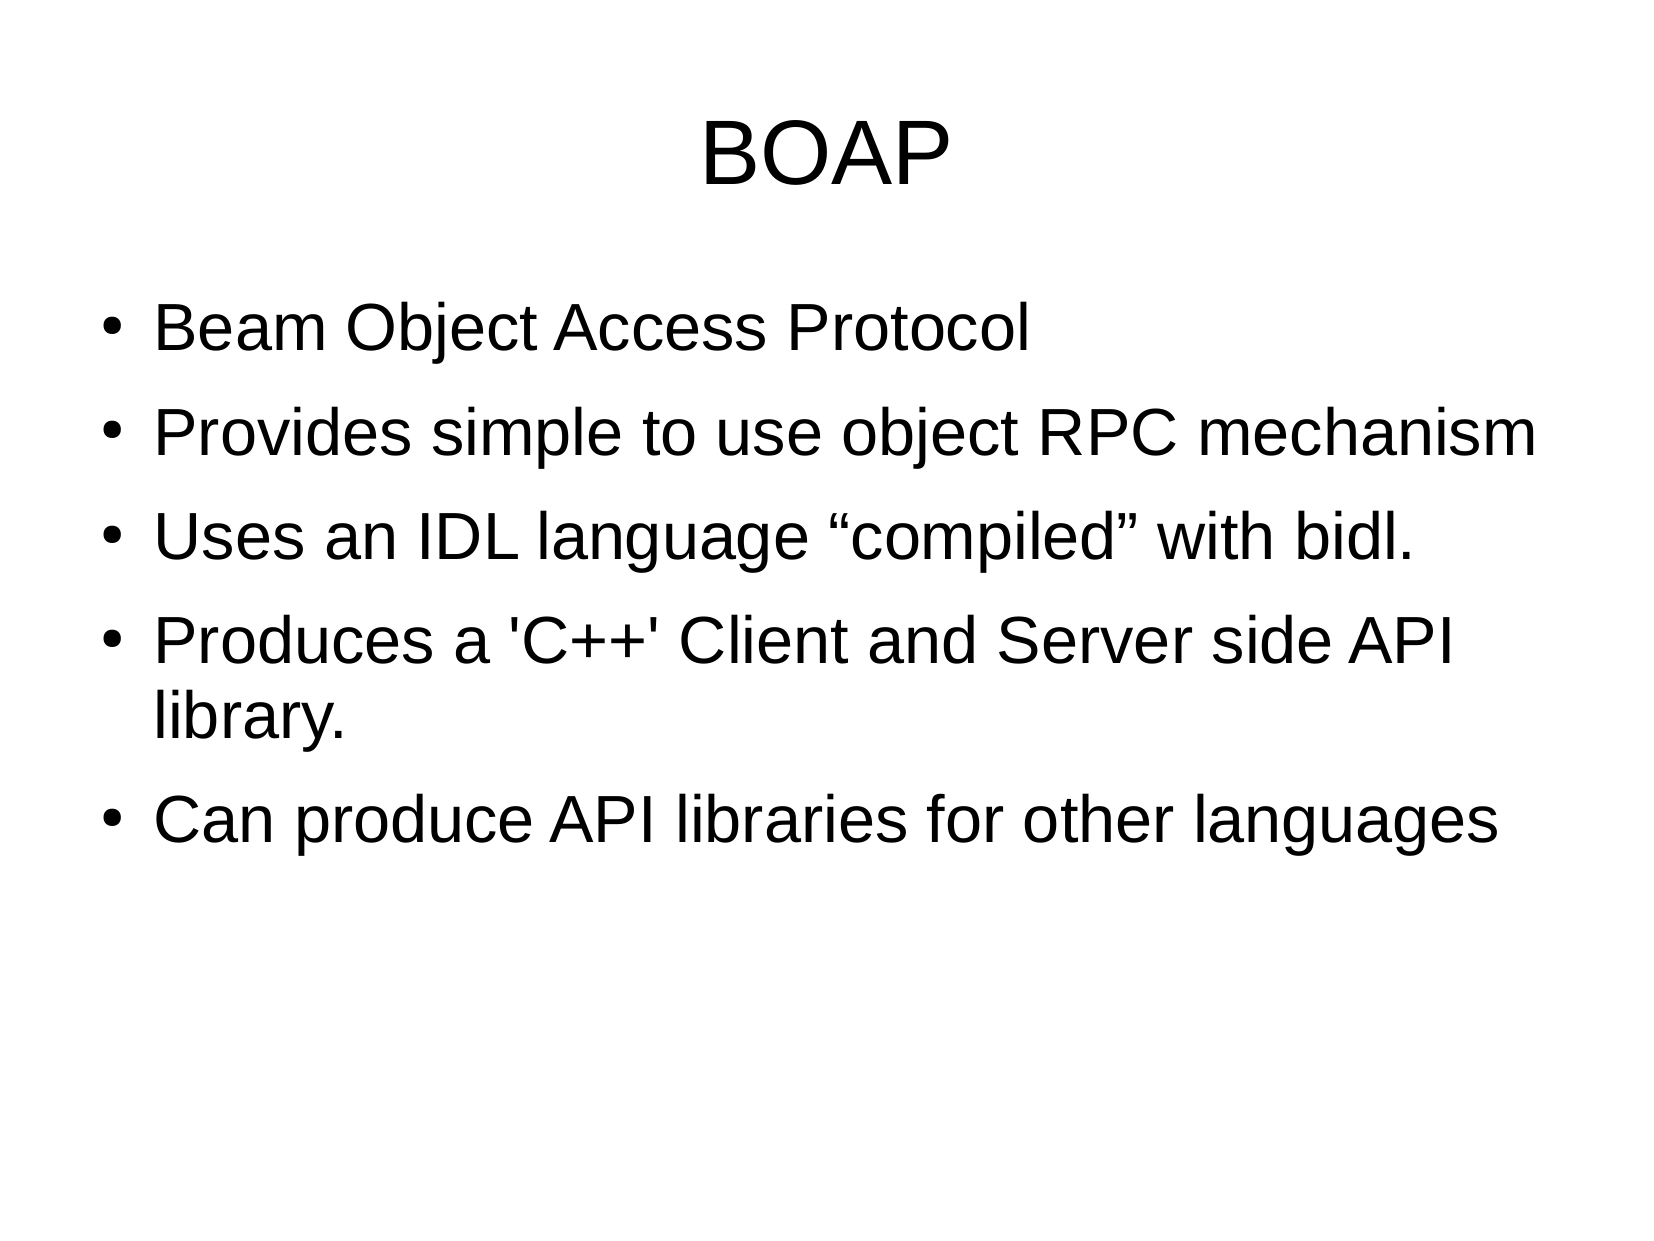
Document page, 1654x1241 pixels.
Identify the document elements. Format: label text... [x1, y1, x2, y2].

list Beam Object Access Protocol Provides simple to use object RPC mechanism Uses an IDL language “compiled” with bidl. Produces a 'C++' Client and Server side API library. Can produce API libraries for other languages [82, 290, 1571, 1094]
title BOAP [82, 56, 1571, 250]
